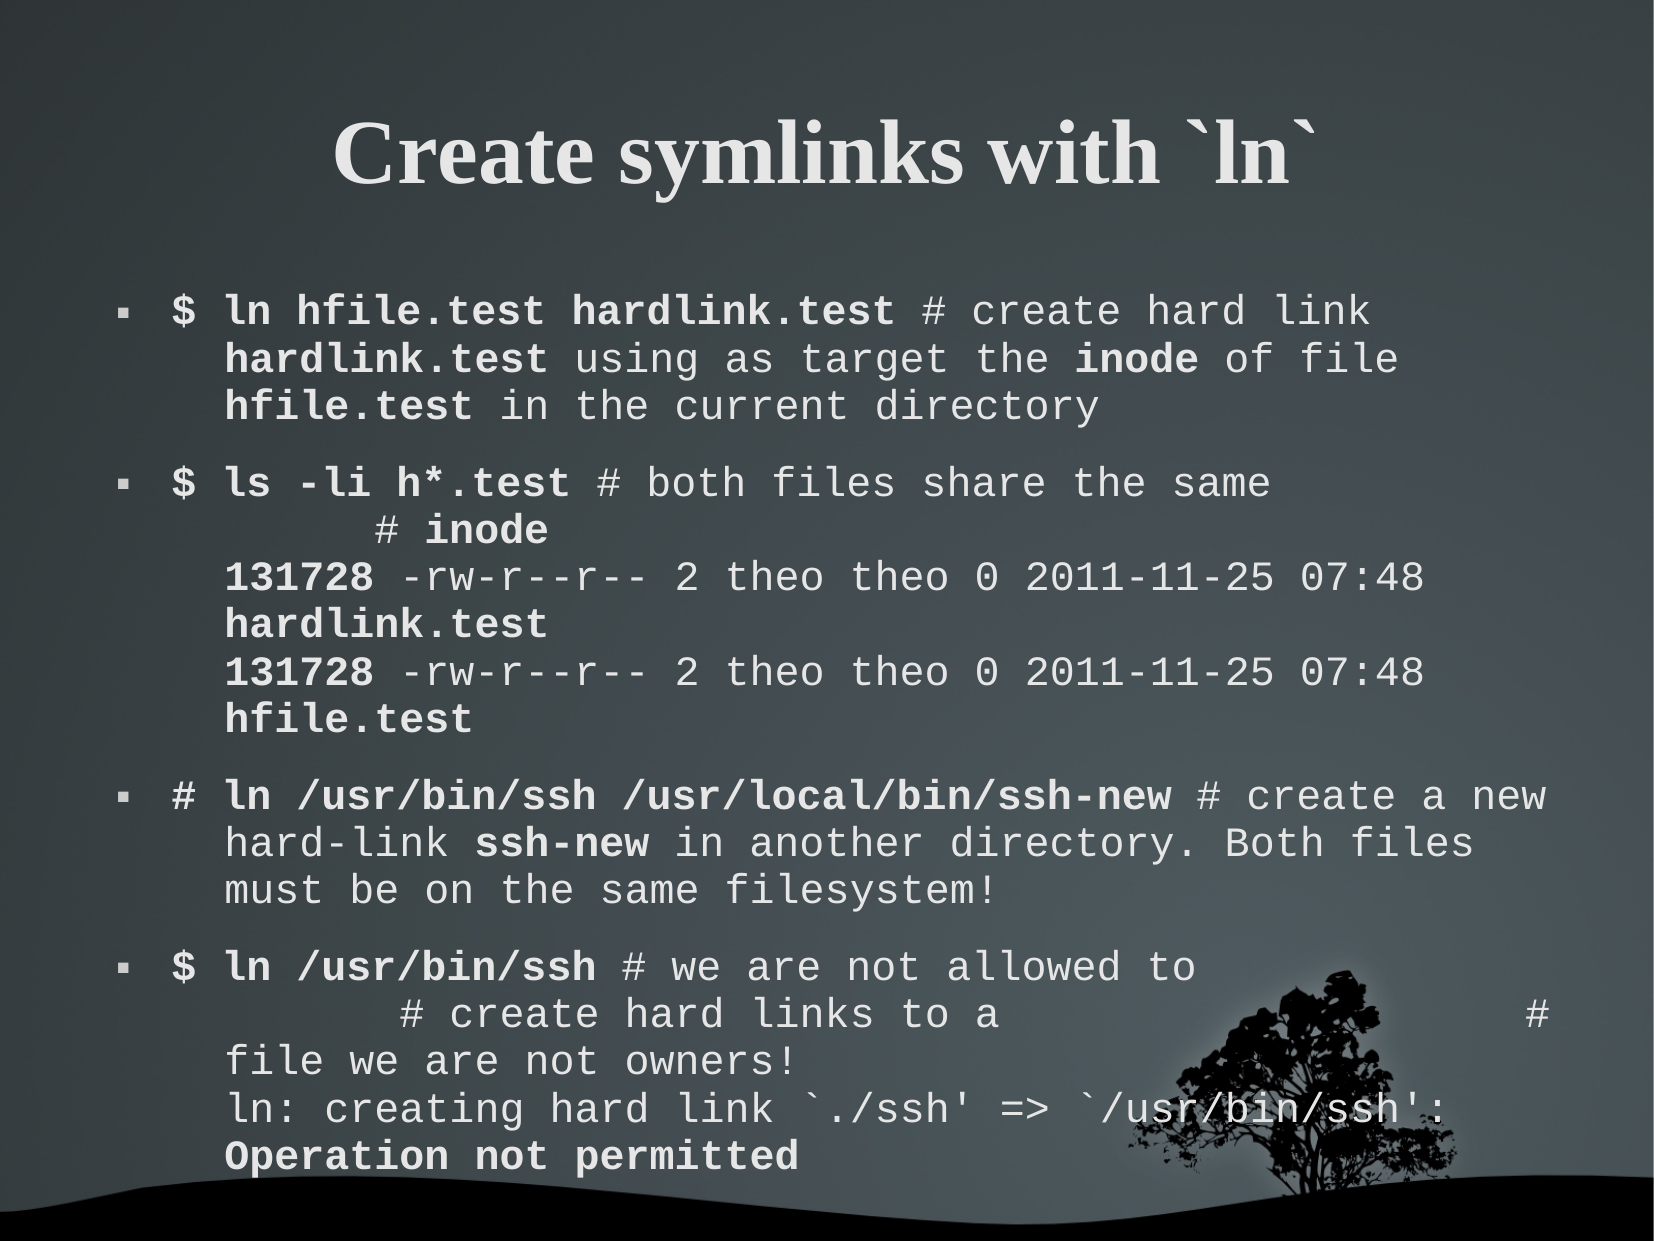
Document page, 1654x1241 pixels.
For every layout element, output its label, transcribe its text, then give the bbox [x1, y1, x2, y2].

picture [0, 0, 1654, 1241]
title Create symlinks with `ln` [82, 33, 1571, 273]
list $ ln hfile.test hardlink.test # create hard link hardlink.test using as target the inode of file hfile.test in the current directory $ ls -li h*.test # both files share the same # inode 131728 -rw-r--r-- 2 theo theo 0 2011-11-25 07:48 hardlink.test 131728 -rw-r--r-- 2 theo theo 0 2011-11-25 07:48 hfile.test # ln /usr/bin/ssh /usr/local/bin/ssh-new # create a new hard-link ssh-new in another directory. Both files must be on the same filesystem! $ ln /usr/bin/ssh # we are not allowed to # create hard links to a # file we are not owners! ln: creating hard link `./ssh' => `/usr/bin/ssh': Operation not permitted [82, 290, 1571, 1213]
